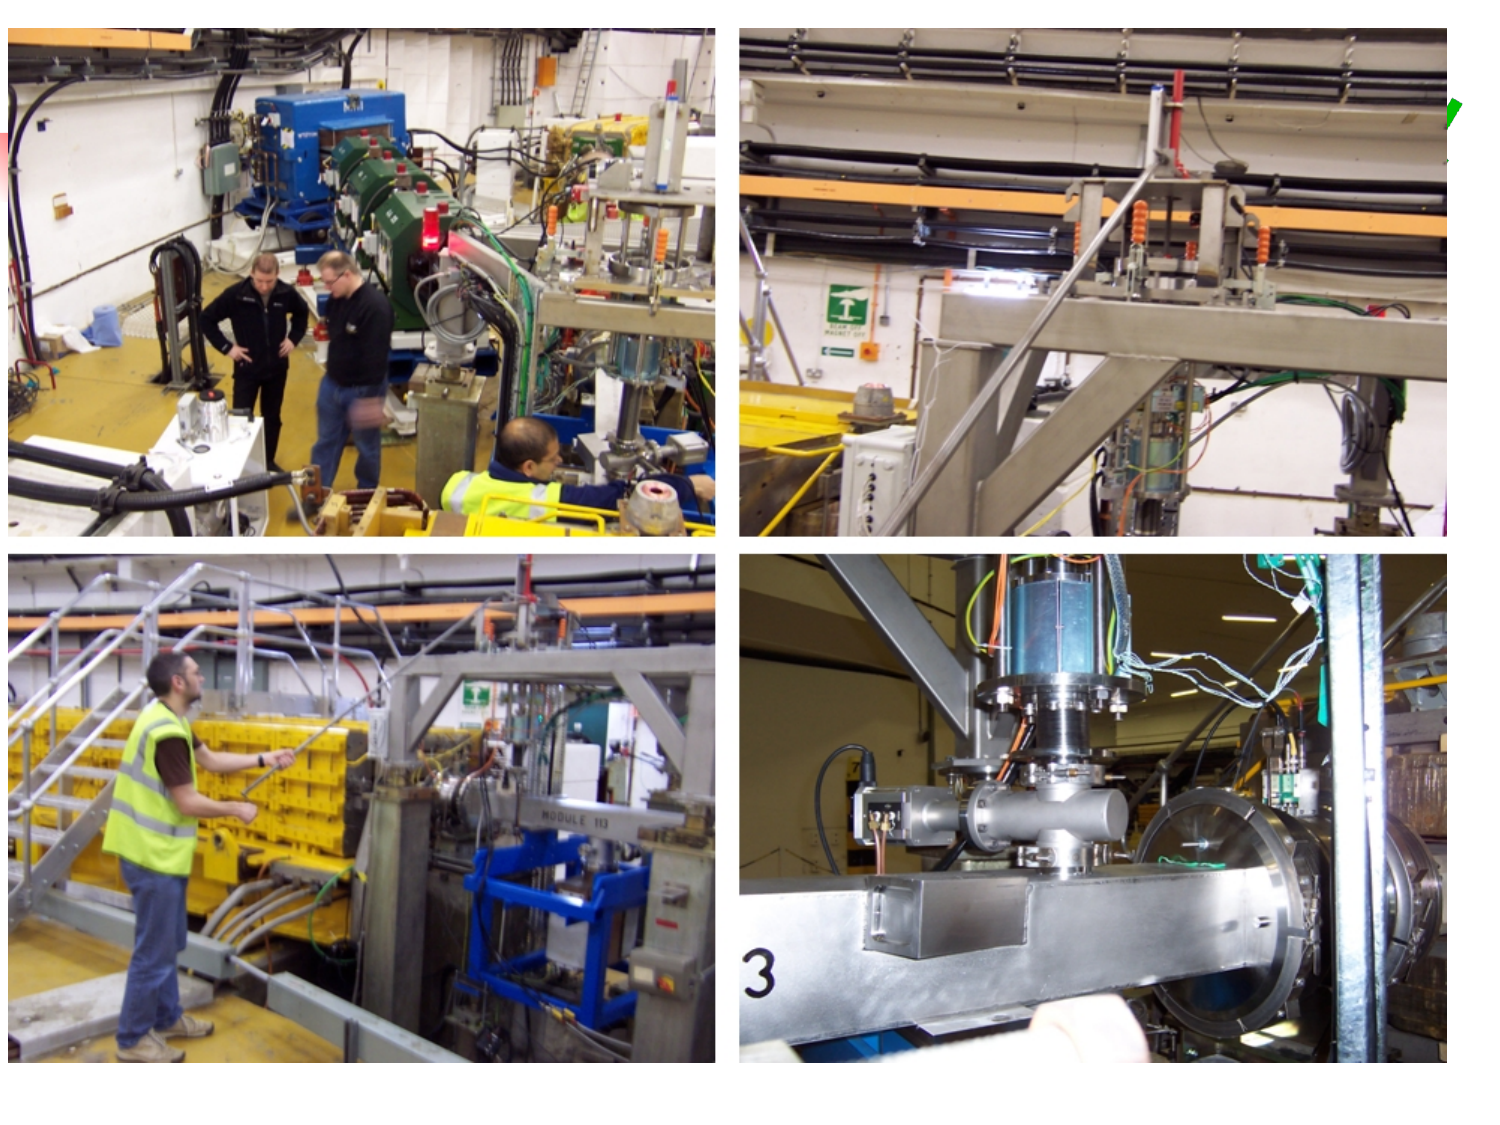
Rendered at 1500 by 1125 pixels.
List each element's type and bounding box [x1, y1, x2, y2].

picture [8, 28, 1463, 1063]
